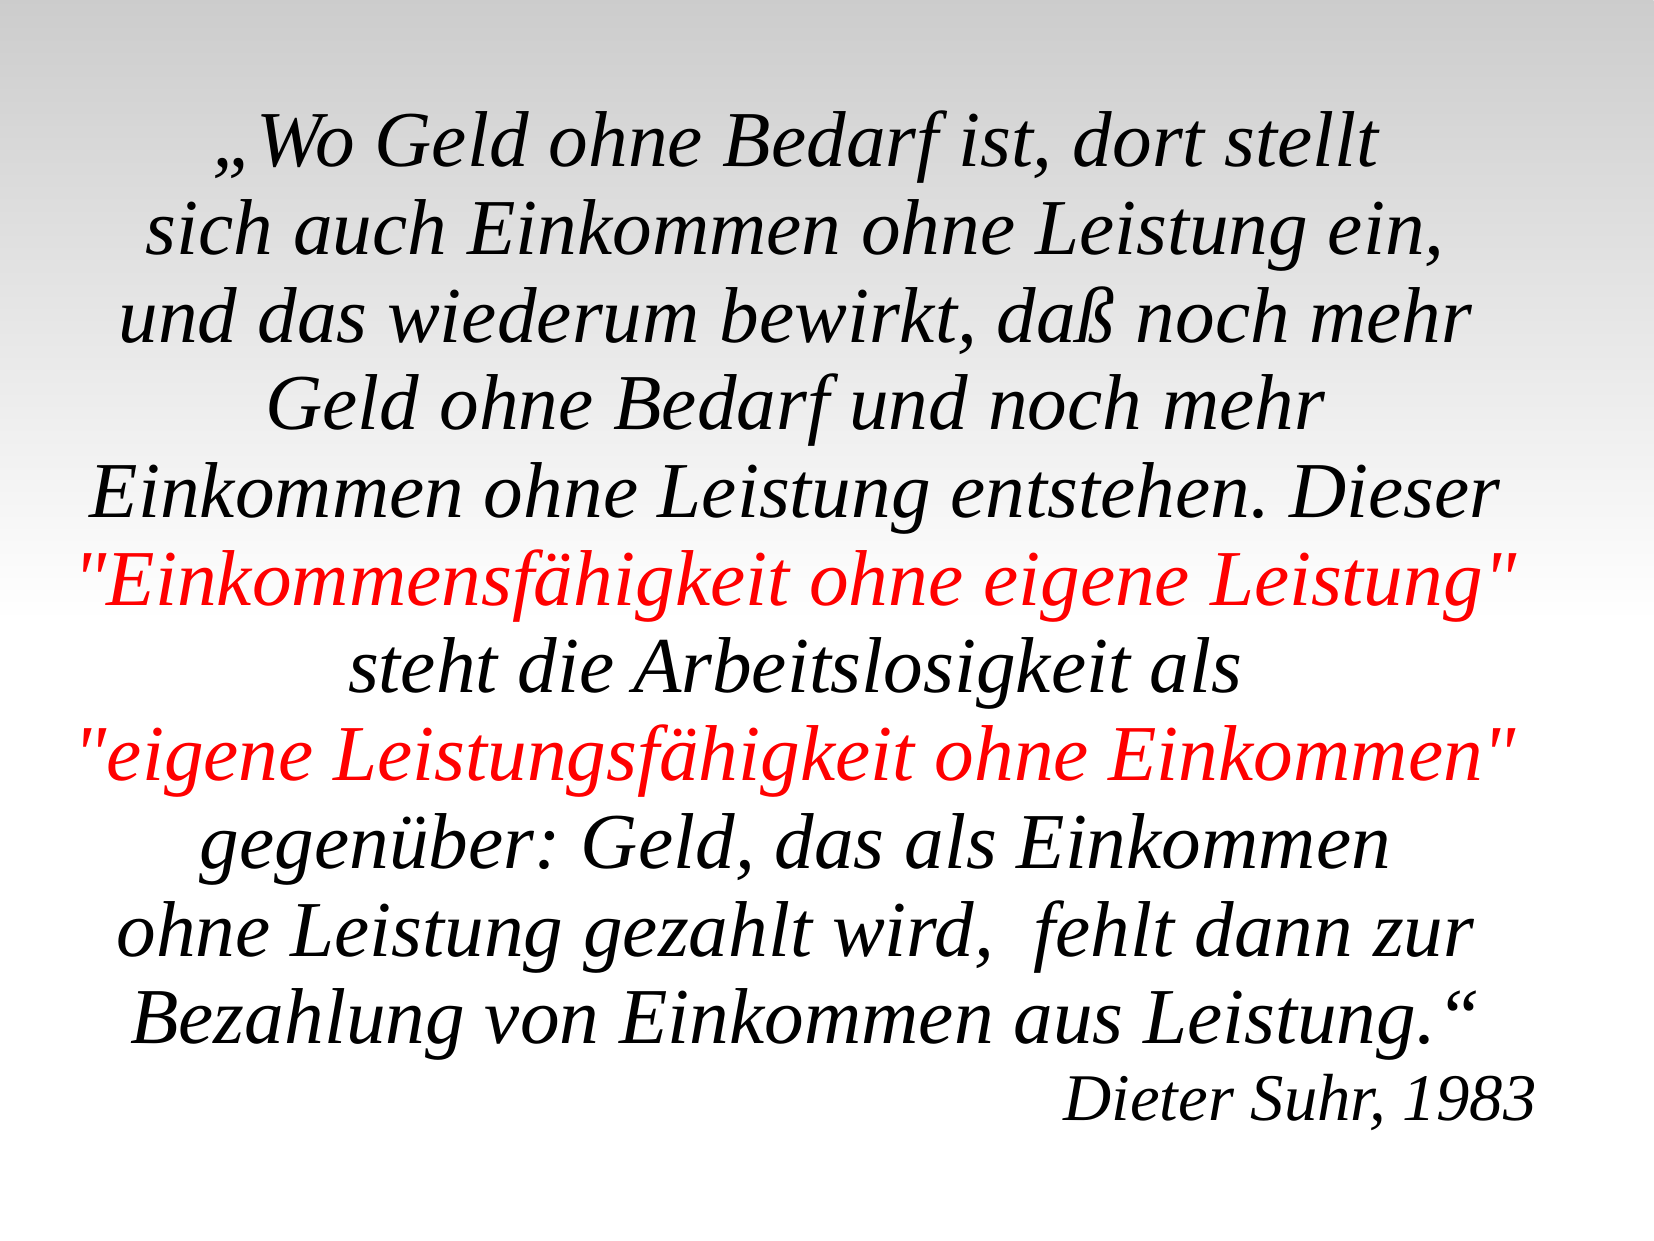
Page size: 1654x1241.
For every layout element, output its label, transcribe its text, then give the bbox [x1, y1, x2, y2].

text_box „Wo Geld ohne Bedarf ist, dort stellt sich auch Einkommen ohne Leistung ein, und das wiederum bewirkt, daß noch mehr Geld ohne Bedarf und noch mehr Einkommen ohne Leistung entstehen. Dieser "Einkommensfähigkeit ohne eigene Leistung" steht die Arbeitslosigkeit als "eigene Leistungsfähigkeit ohne Einkommen" gegenüber: Geld, das als Einkommen ohne Leistung gezahlt wird, fehlt dann zur Bezahlung von Einkommen aus Leistung.“ Dieter Suhr, 1983 [59, 88, 1553, 1143]
